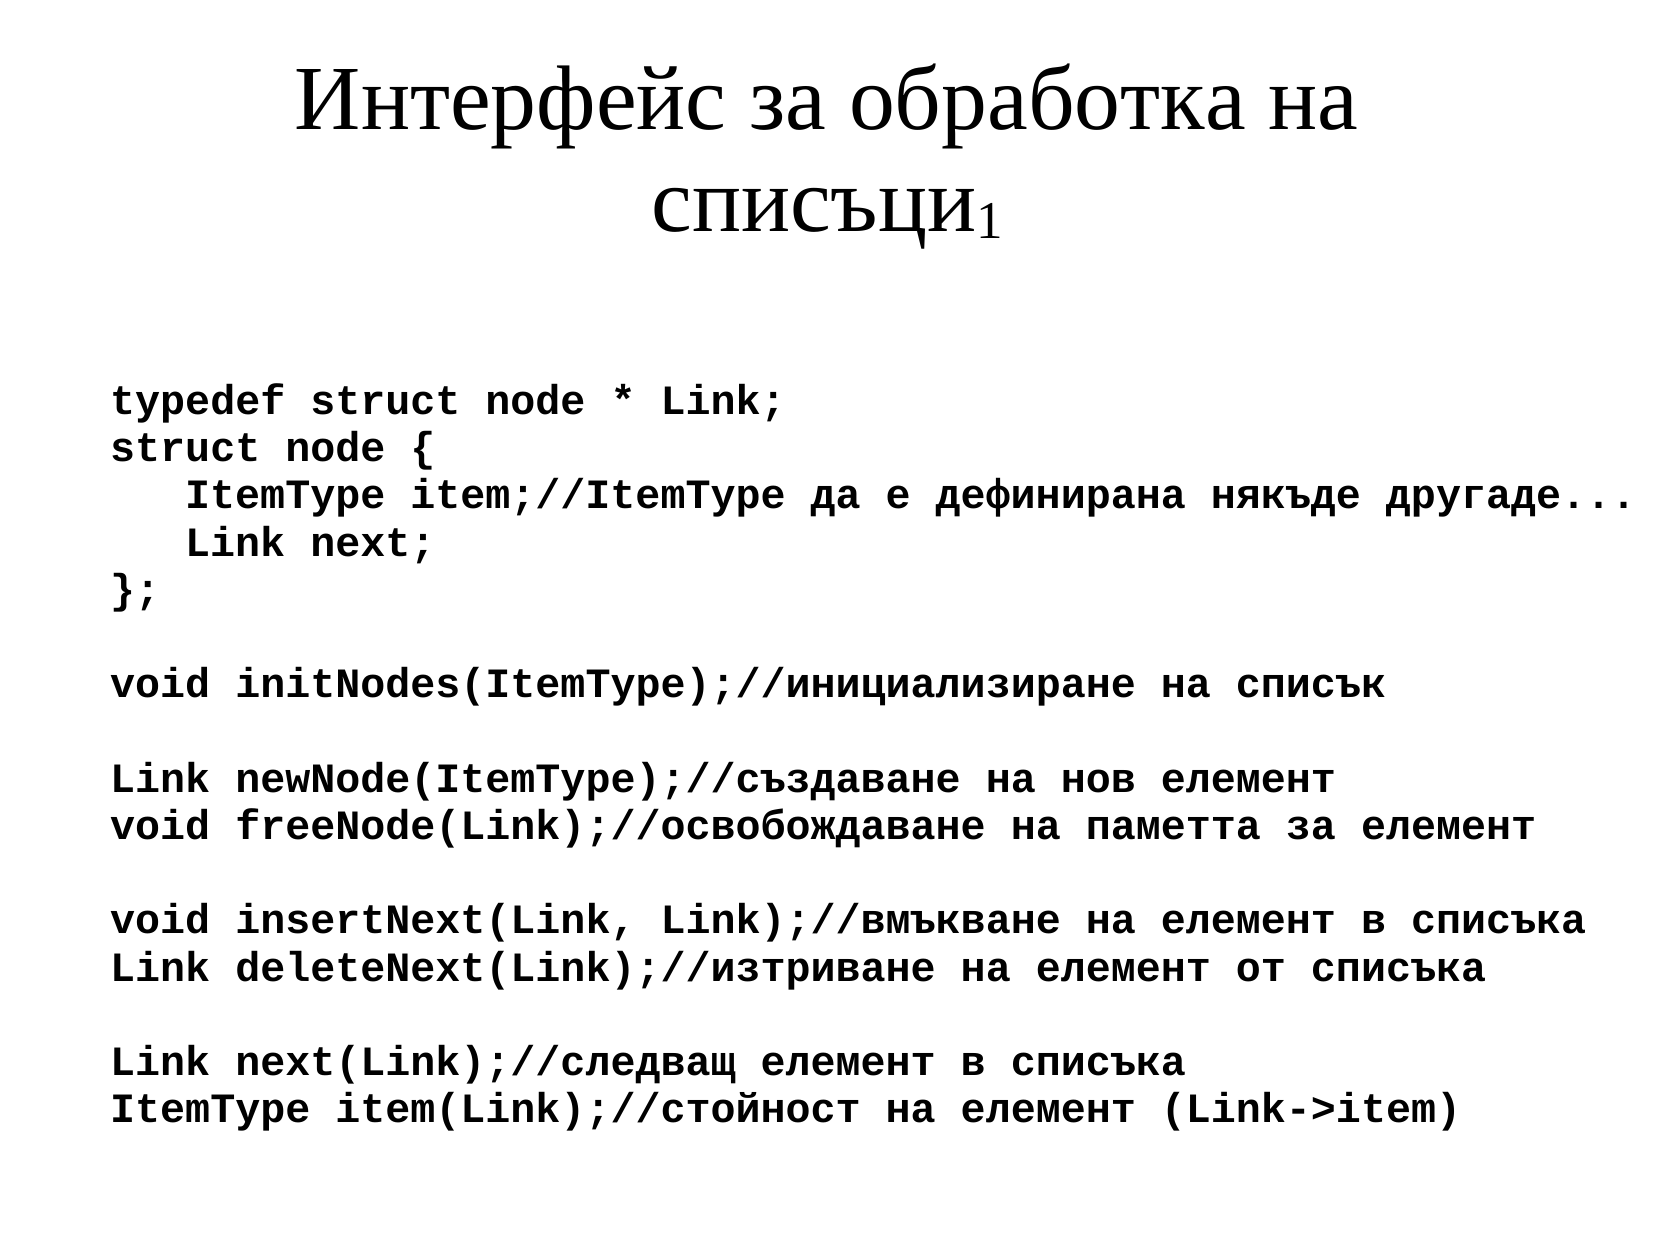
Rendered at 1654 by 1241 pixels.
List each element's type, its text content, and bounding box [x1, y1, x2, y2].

title Интерфейс за обработка на списъци1 [121, 33, 1534, 267]
text_box typedef struct node * Link; struct node { ItemType item;//ItemType да е дефинирана някъде другаде... Link next; }; void initNodes(ItemType);//инициализиране на списък Link newNode(ItemType);//създаване на нов елемент void freeNode(Link);//освобождаване на паметта за елемент void insertNext(Link, Link);//вмъкване на елемент в списъка Link deleteNext(Link);//изтриване на елемент от списъка Link next(Link);//следващ елемент в списъка ItemType item(Link);//стойност на елемент (Link->item) [95, 372, 1654, 1152]
